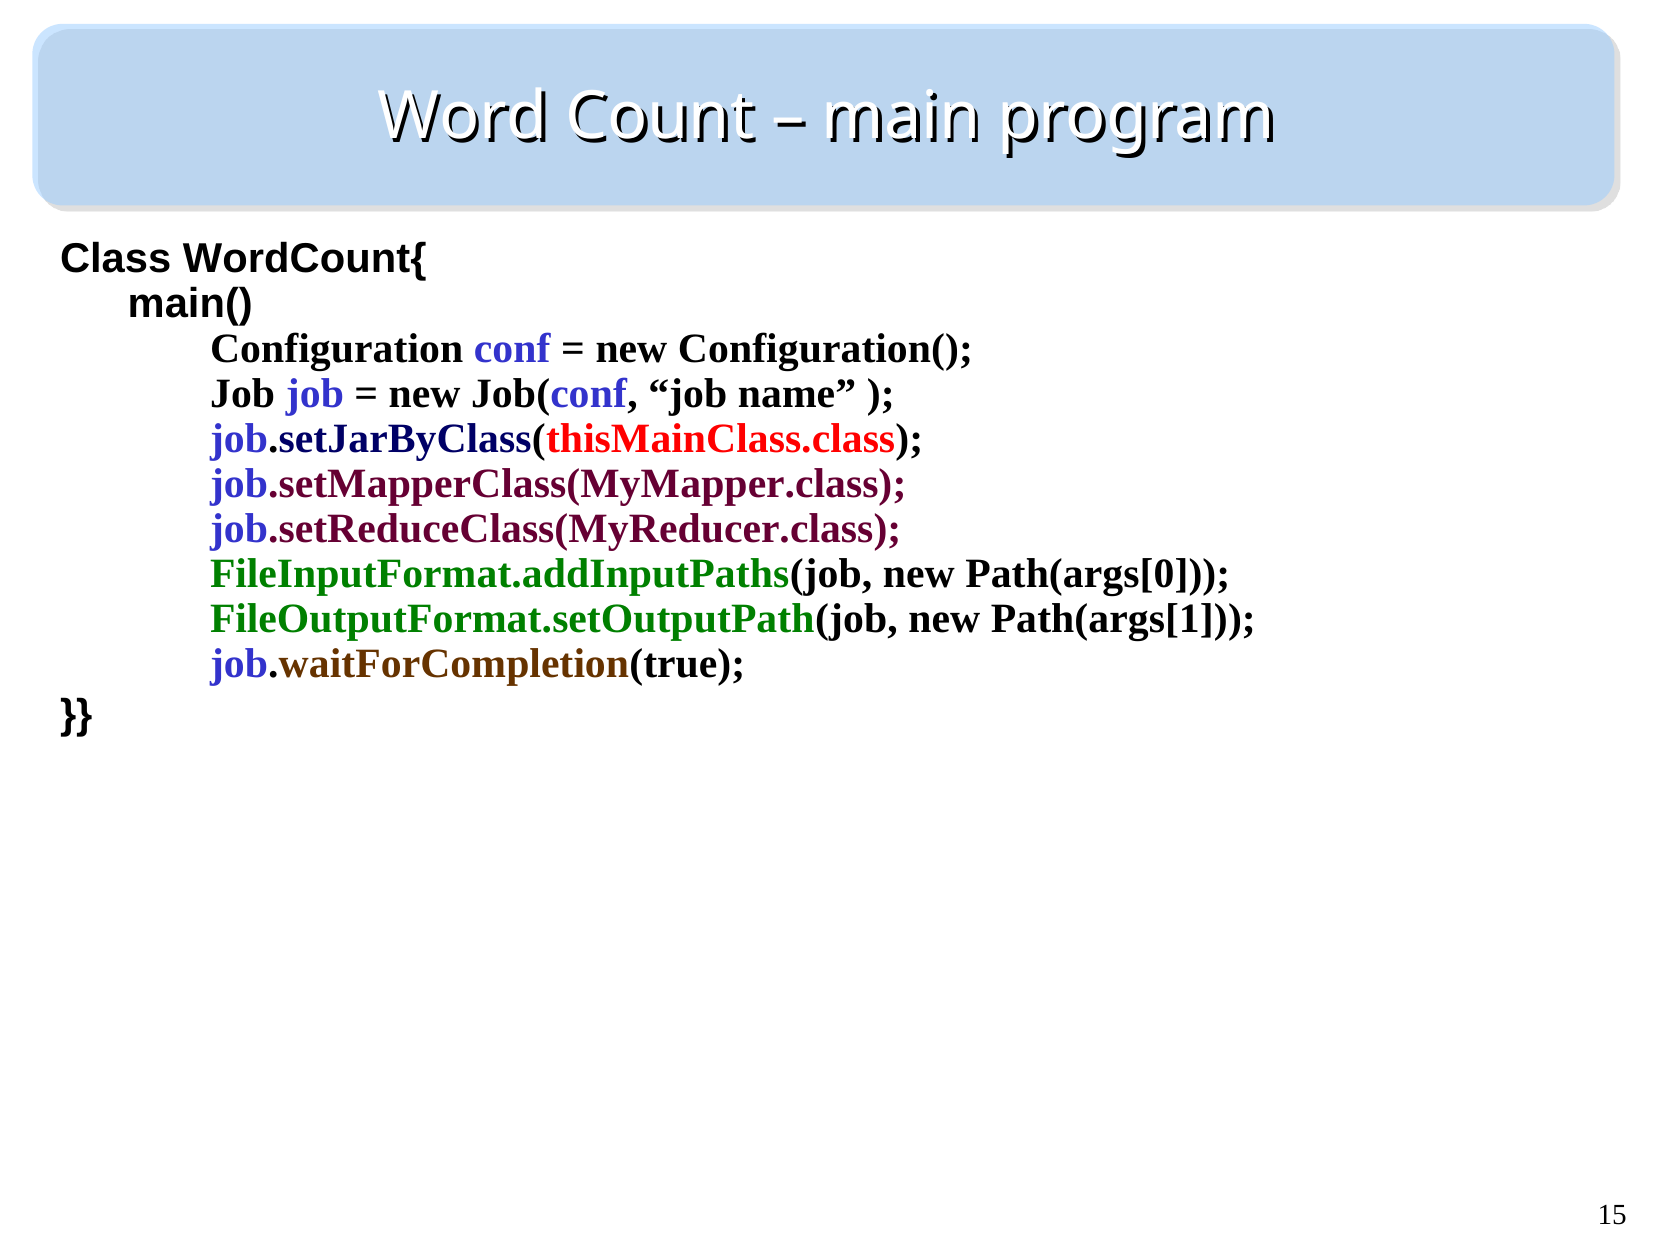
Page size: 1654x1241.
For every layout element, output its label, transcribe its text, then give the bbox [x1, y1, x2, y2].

text_box Class WordCount{ main() Configuration conf = new Configuration(); Job job = new Job(conf, “job name” ); job.setJarByClass(thisMainClass.class); job.setMapperClass(MyMapper.class); job.setReduceClass(MyReducer.class); FileInputFormat.addInputPaths(job, new Path(args[0])); FileOutputFormat.setOutputPath(job, new Path(args[1])); job.waitForCompletion(true); }} [45, 229, 1537, 745]
text_box [32, 23, 1615, 206]
title Word Count – main program [123, 34, 1530, 191]
